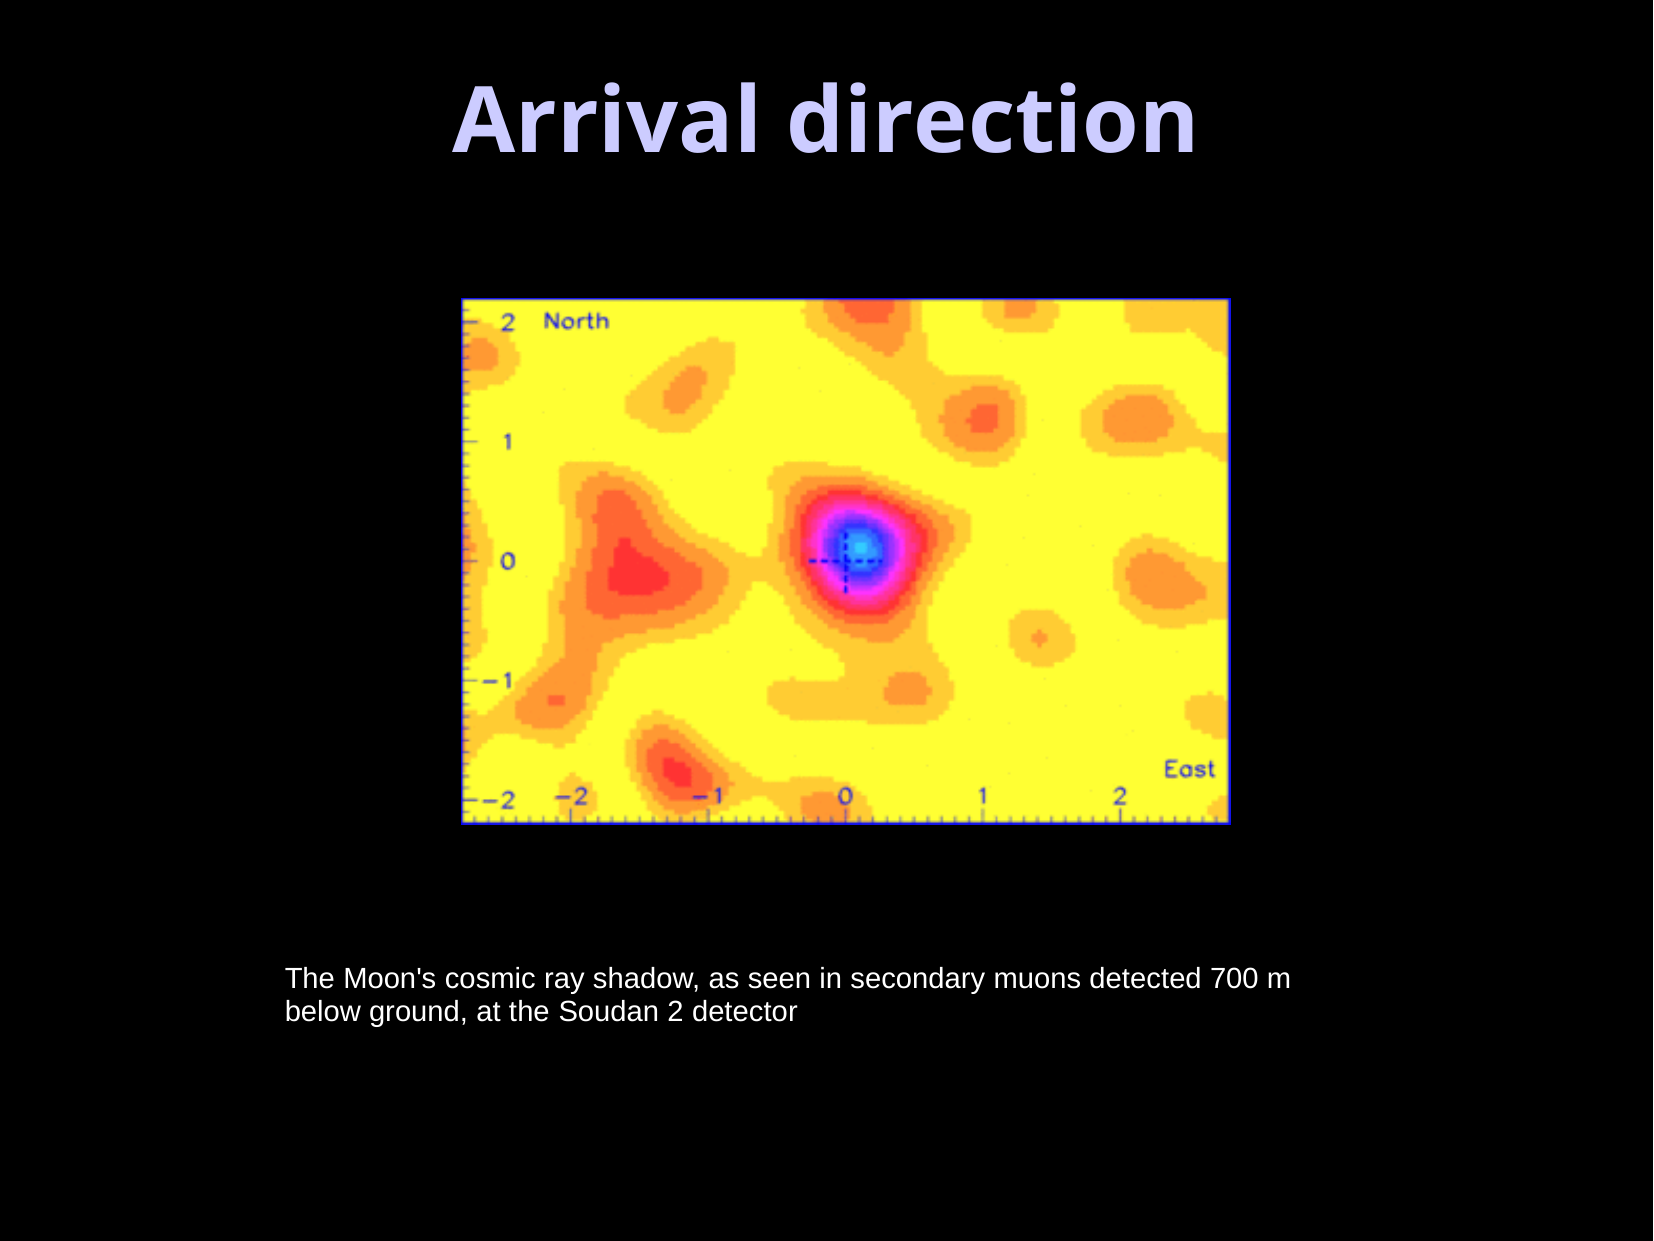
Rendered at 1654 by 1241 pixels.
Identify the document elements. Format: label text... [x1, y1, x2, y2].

title Arrival direction [123, 23, 1529, 211]
text_box The Moon's cosmic ray shadow, as seen in secondary muons detected 700 m below ground, at the Soudan 2 detector [270, 954, 1382, 1036]
picture [461, 298, 1231, 826]
